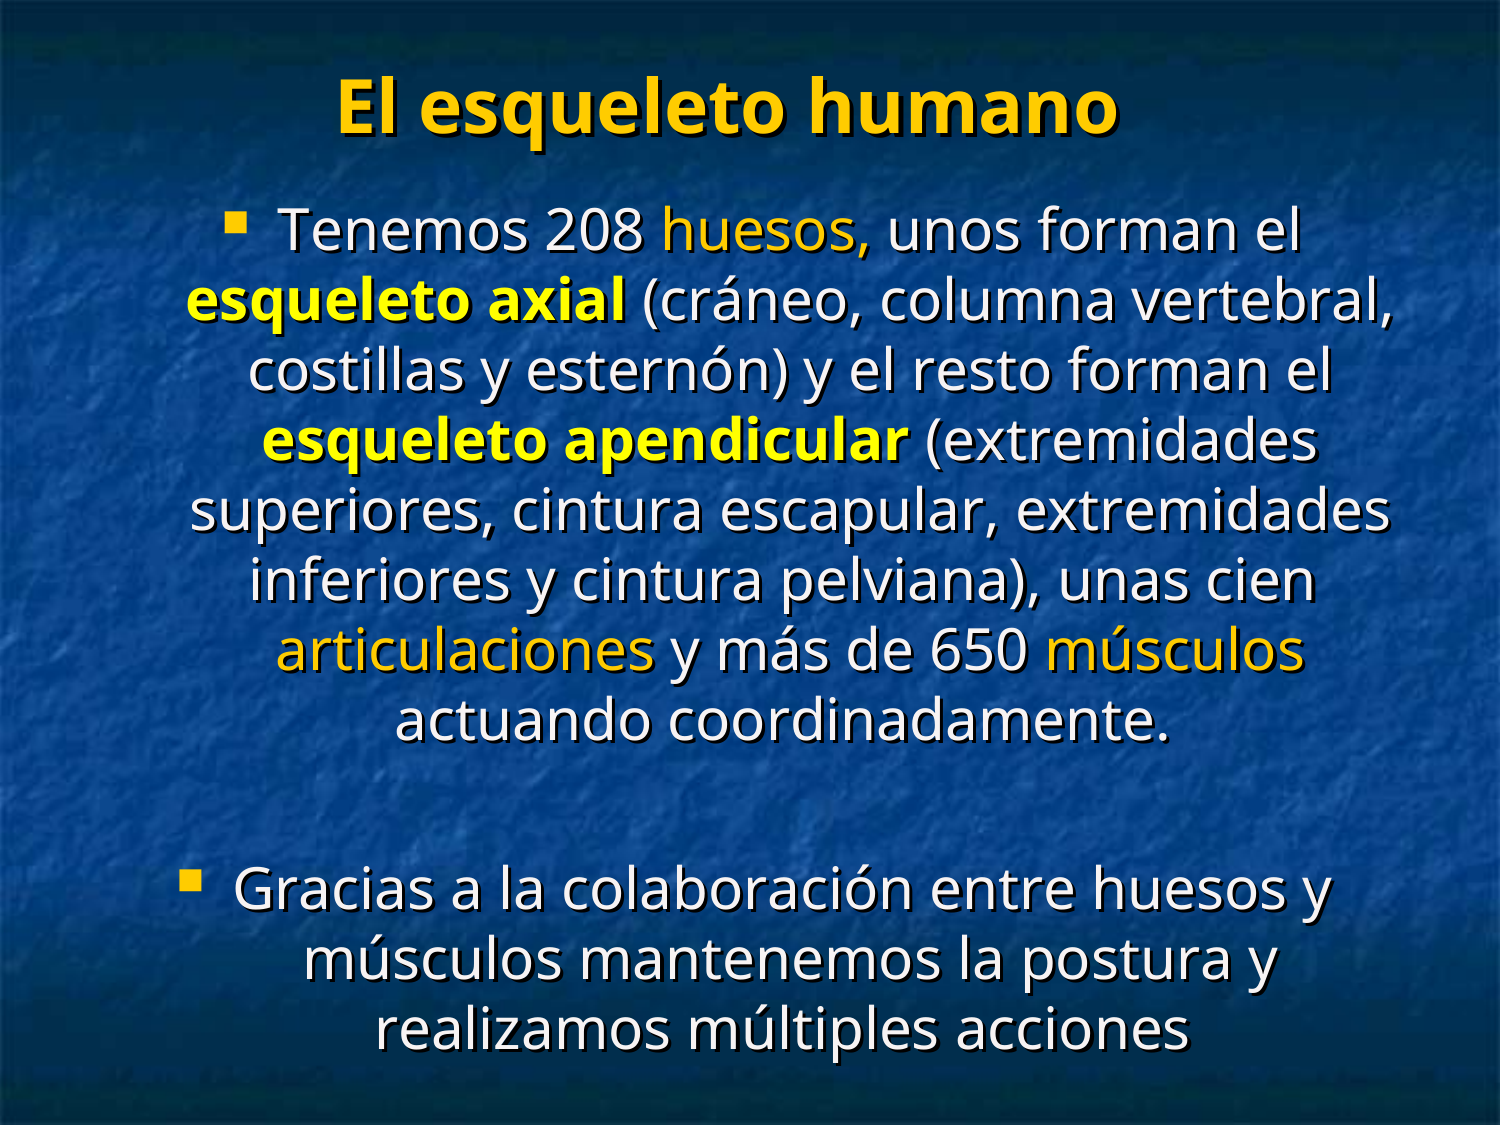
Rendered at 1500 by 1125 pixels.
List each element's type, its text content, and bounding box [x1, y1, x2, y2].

list Tenemos 208 huesos, unos forman el esqueleto axial (cráneo, columna vertebral, costillas y esternón) y el resto forman el esqueleto apendicular (extremidades superiores, cintura escapular, extremidades inferiores y cintura pelviana), unas cien articulaciones y más de 650 músculos actuando coordinadamente. Gracias a la colaboración entre huesos y músculos mantenemos la postura y realizamos múltiples acciones [112, 184, 1413, 1069]
picture [0, 0, 1500, 1125]
title El esqueleto humano [76, 42, 1378, 165]
